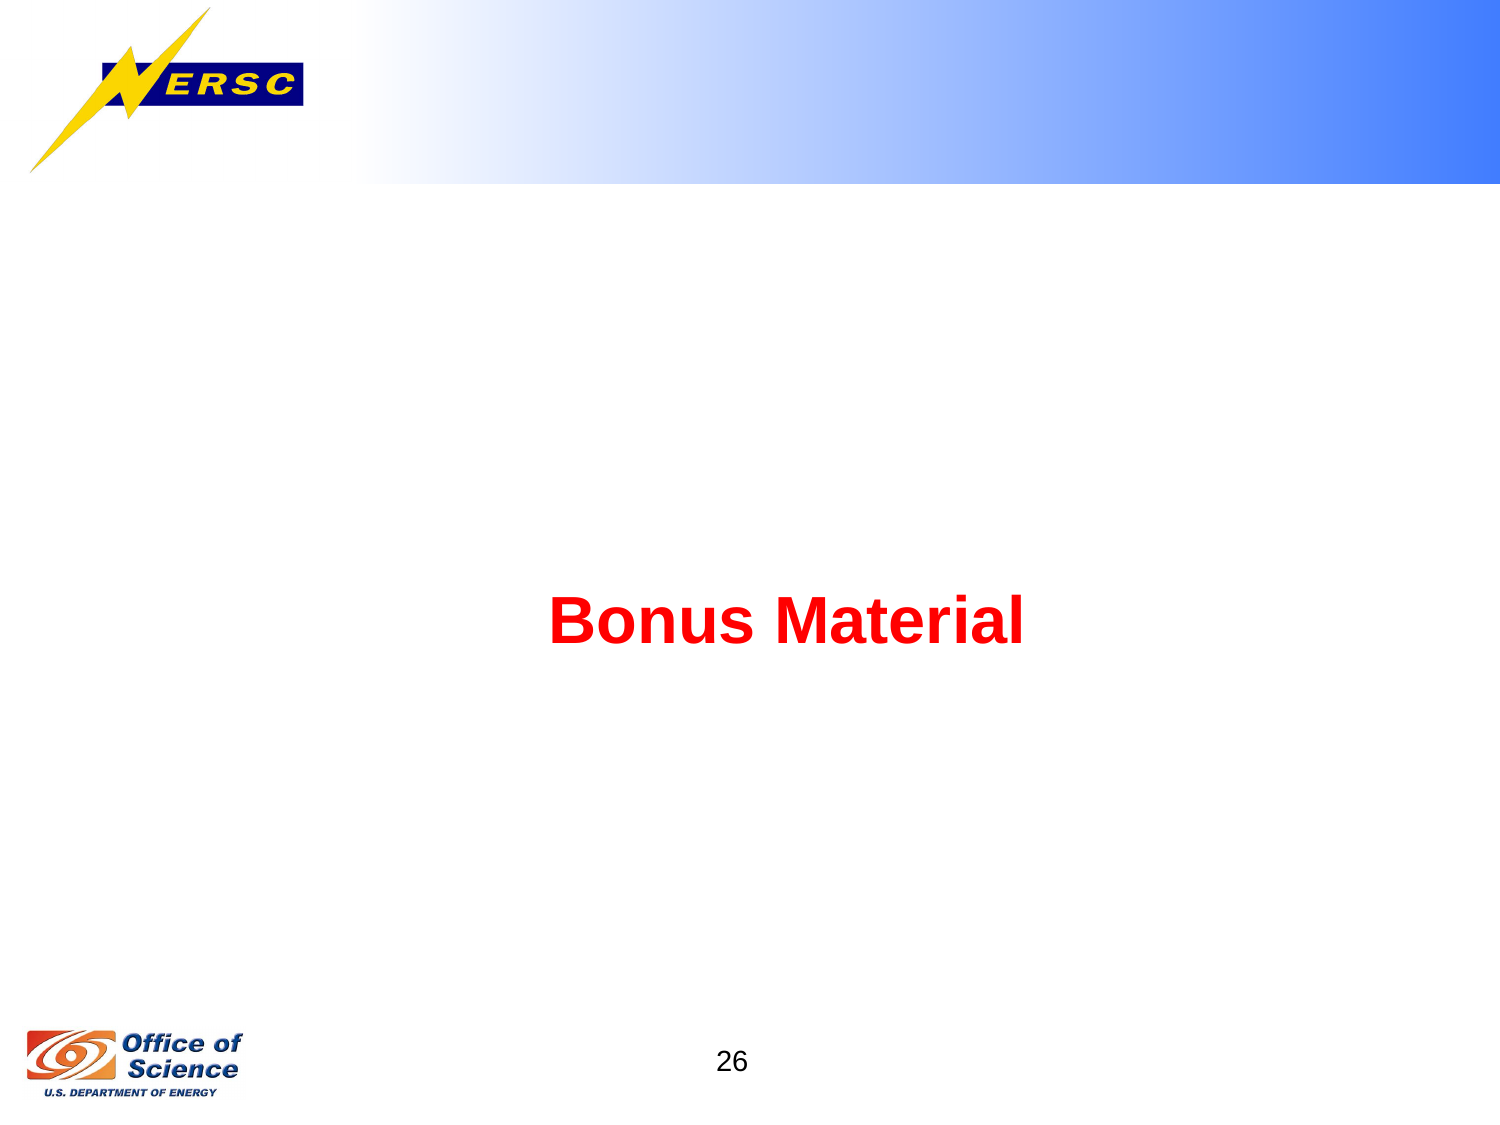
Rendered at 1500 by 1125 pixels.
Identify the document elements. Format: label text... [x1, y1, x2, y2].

picture [0, 0, 352, 182]
picture [22, 1026, 246, 1100]
subtitle Bonus Material [112, 240, 1388, 1001]
